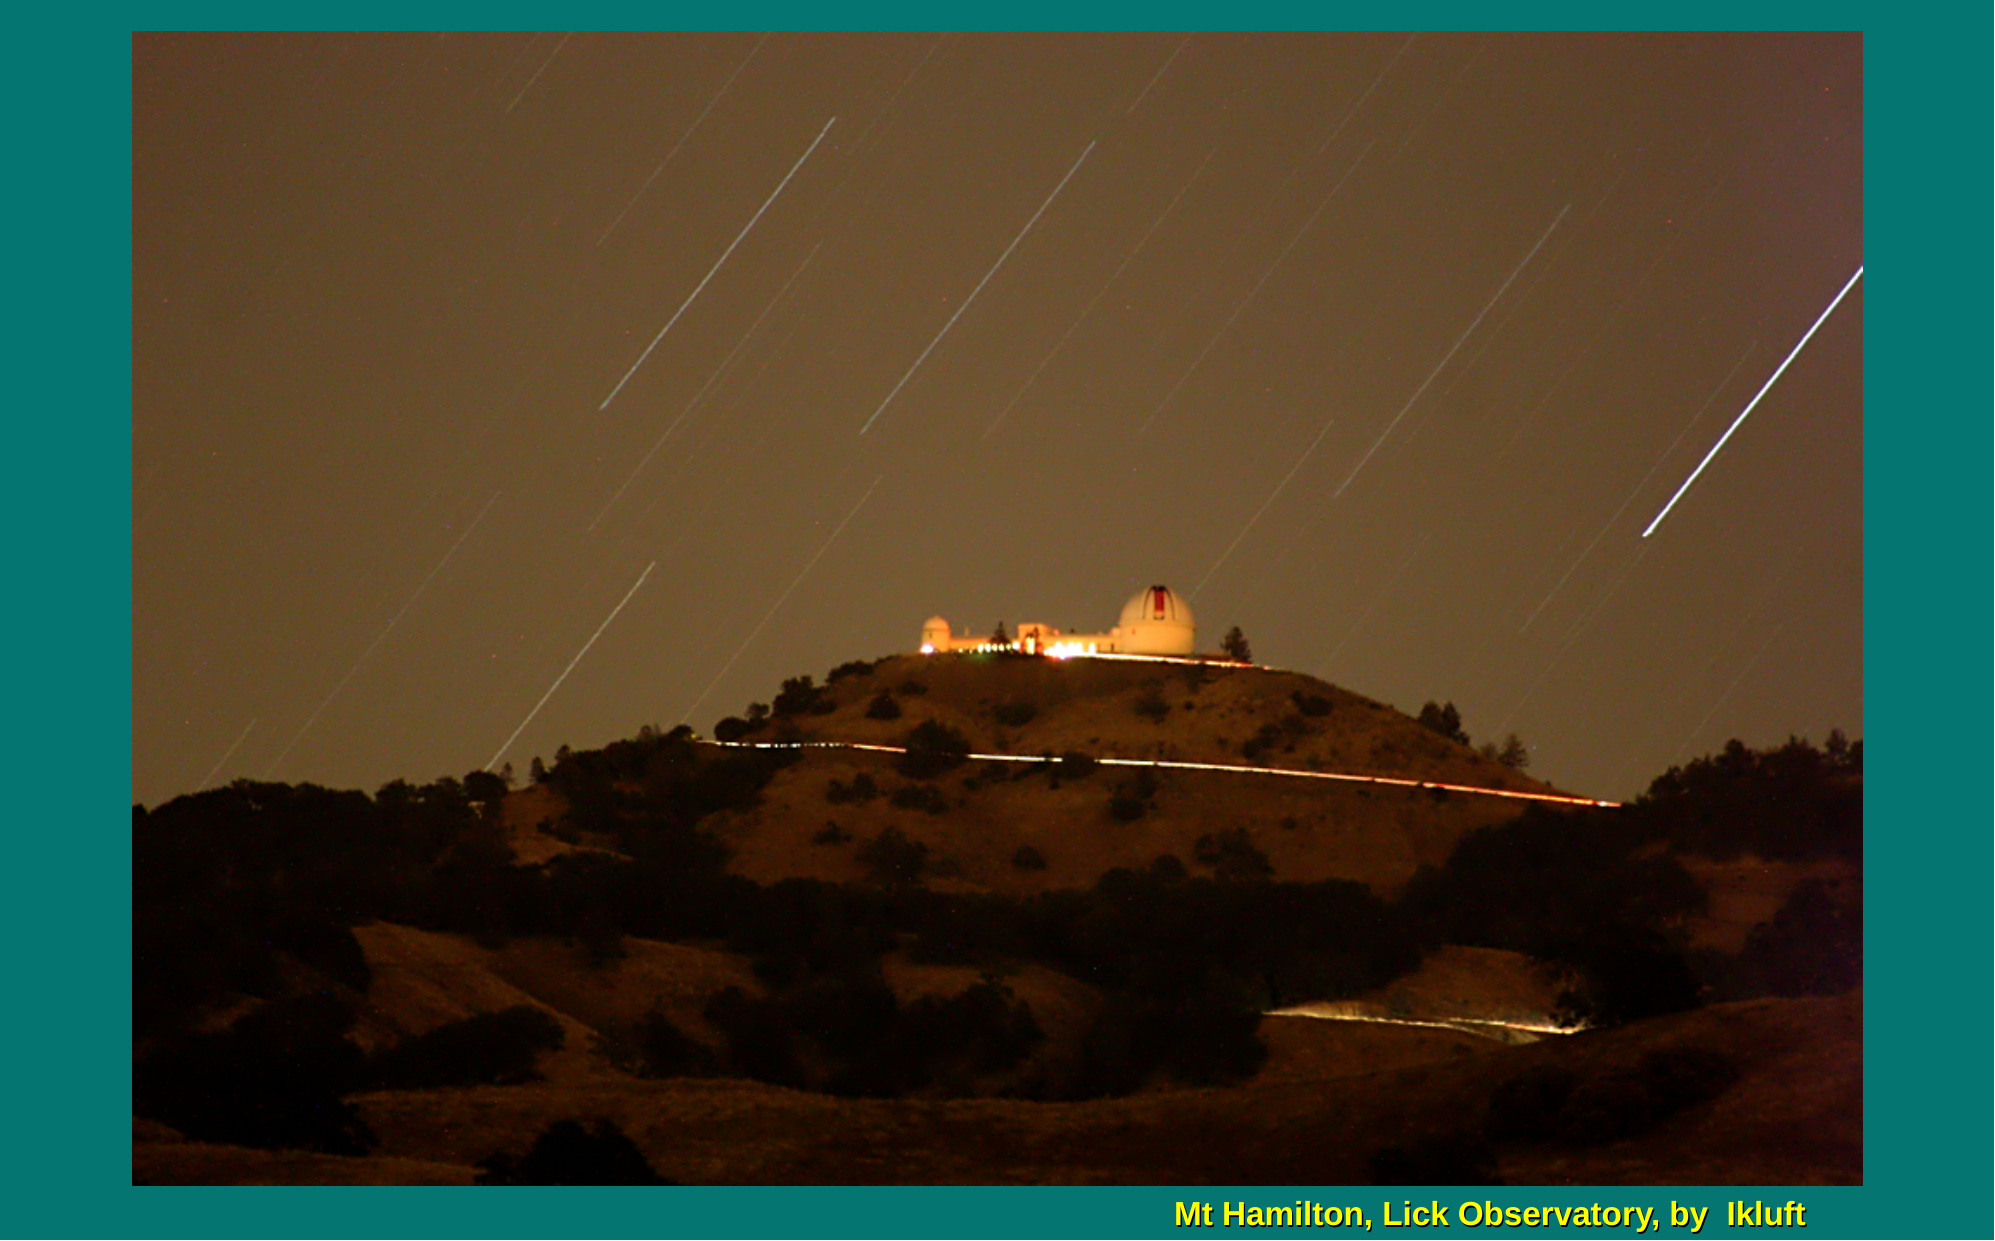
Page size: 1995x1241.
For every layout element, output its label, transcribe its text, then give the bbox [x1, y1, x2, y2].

text_box Mt Hamilton, Lick Observatory, by Ikluft [1159, 1188, 1822, 1241]
picture [132, 31, 1863, 1186]
